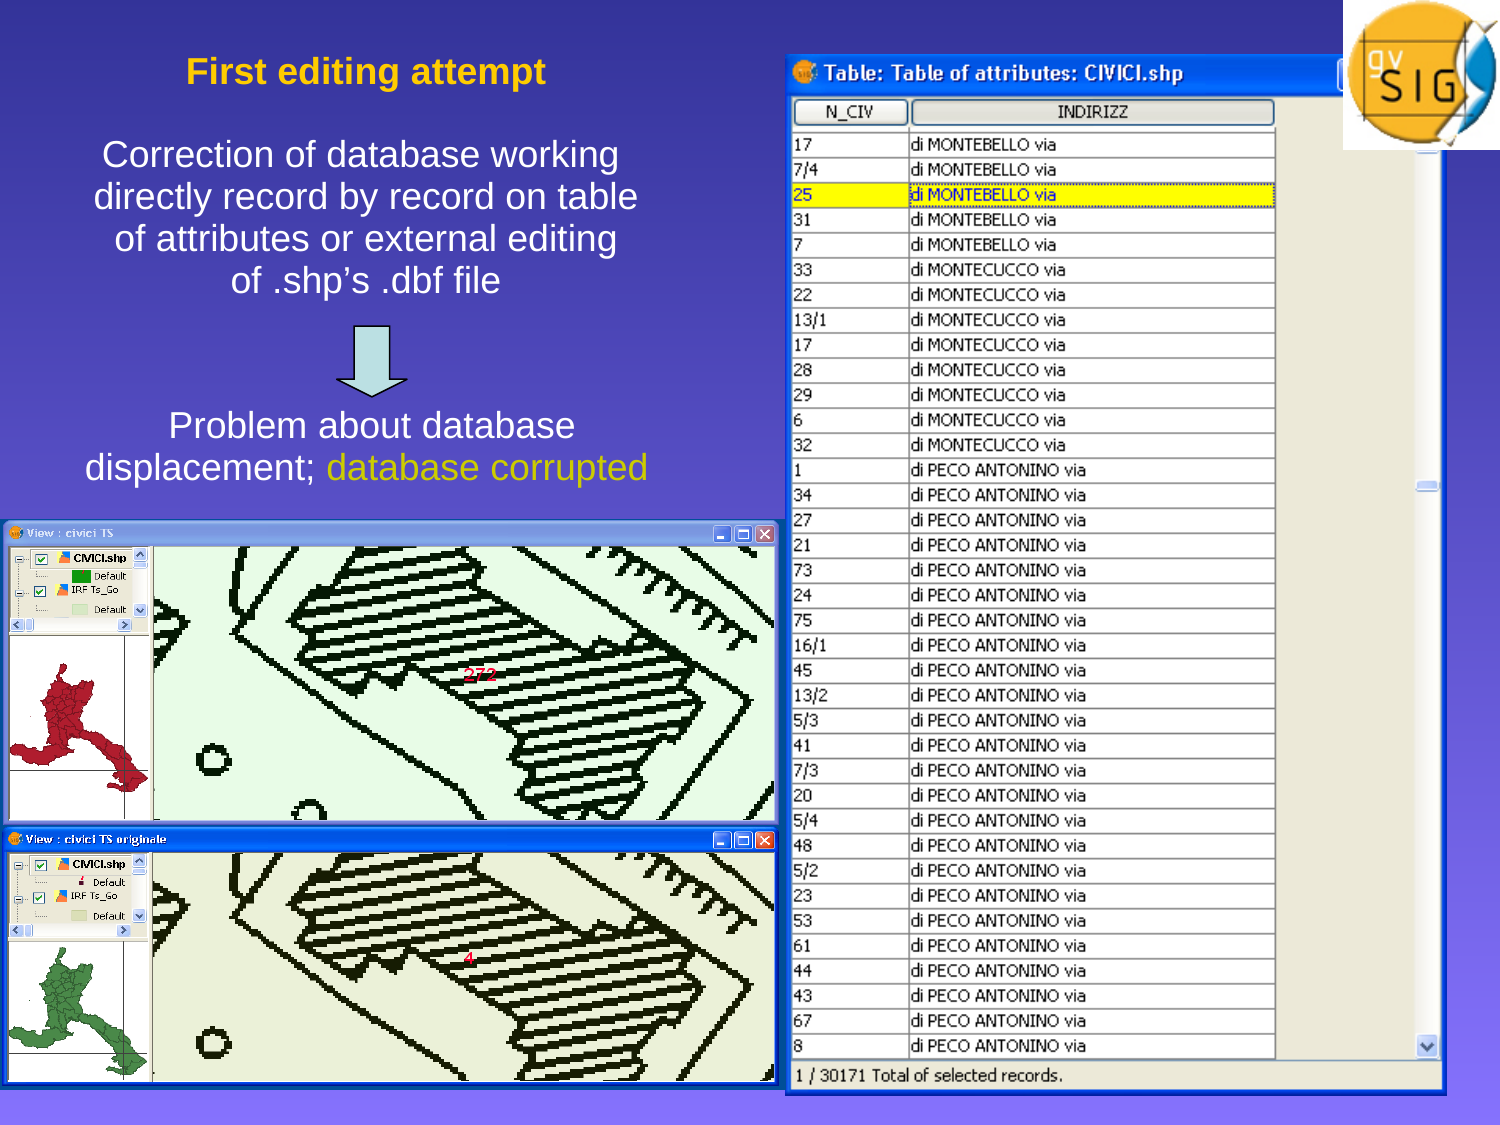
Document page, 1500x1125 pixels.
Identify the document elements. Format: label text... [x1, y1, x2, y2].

text_box First editing attempt [171, 42, 597, 101]
text_box [336, 326, 408, 397]
picture [0, 0, 1500, 1096]
text_box Problem about database displacement; database corrupted [53, 397, 691, 497]
text_box Correction of database working directly record by record on table of attributes or external editing of .shp’s .dbf file [64, 125, 668, 309]
